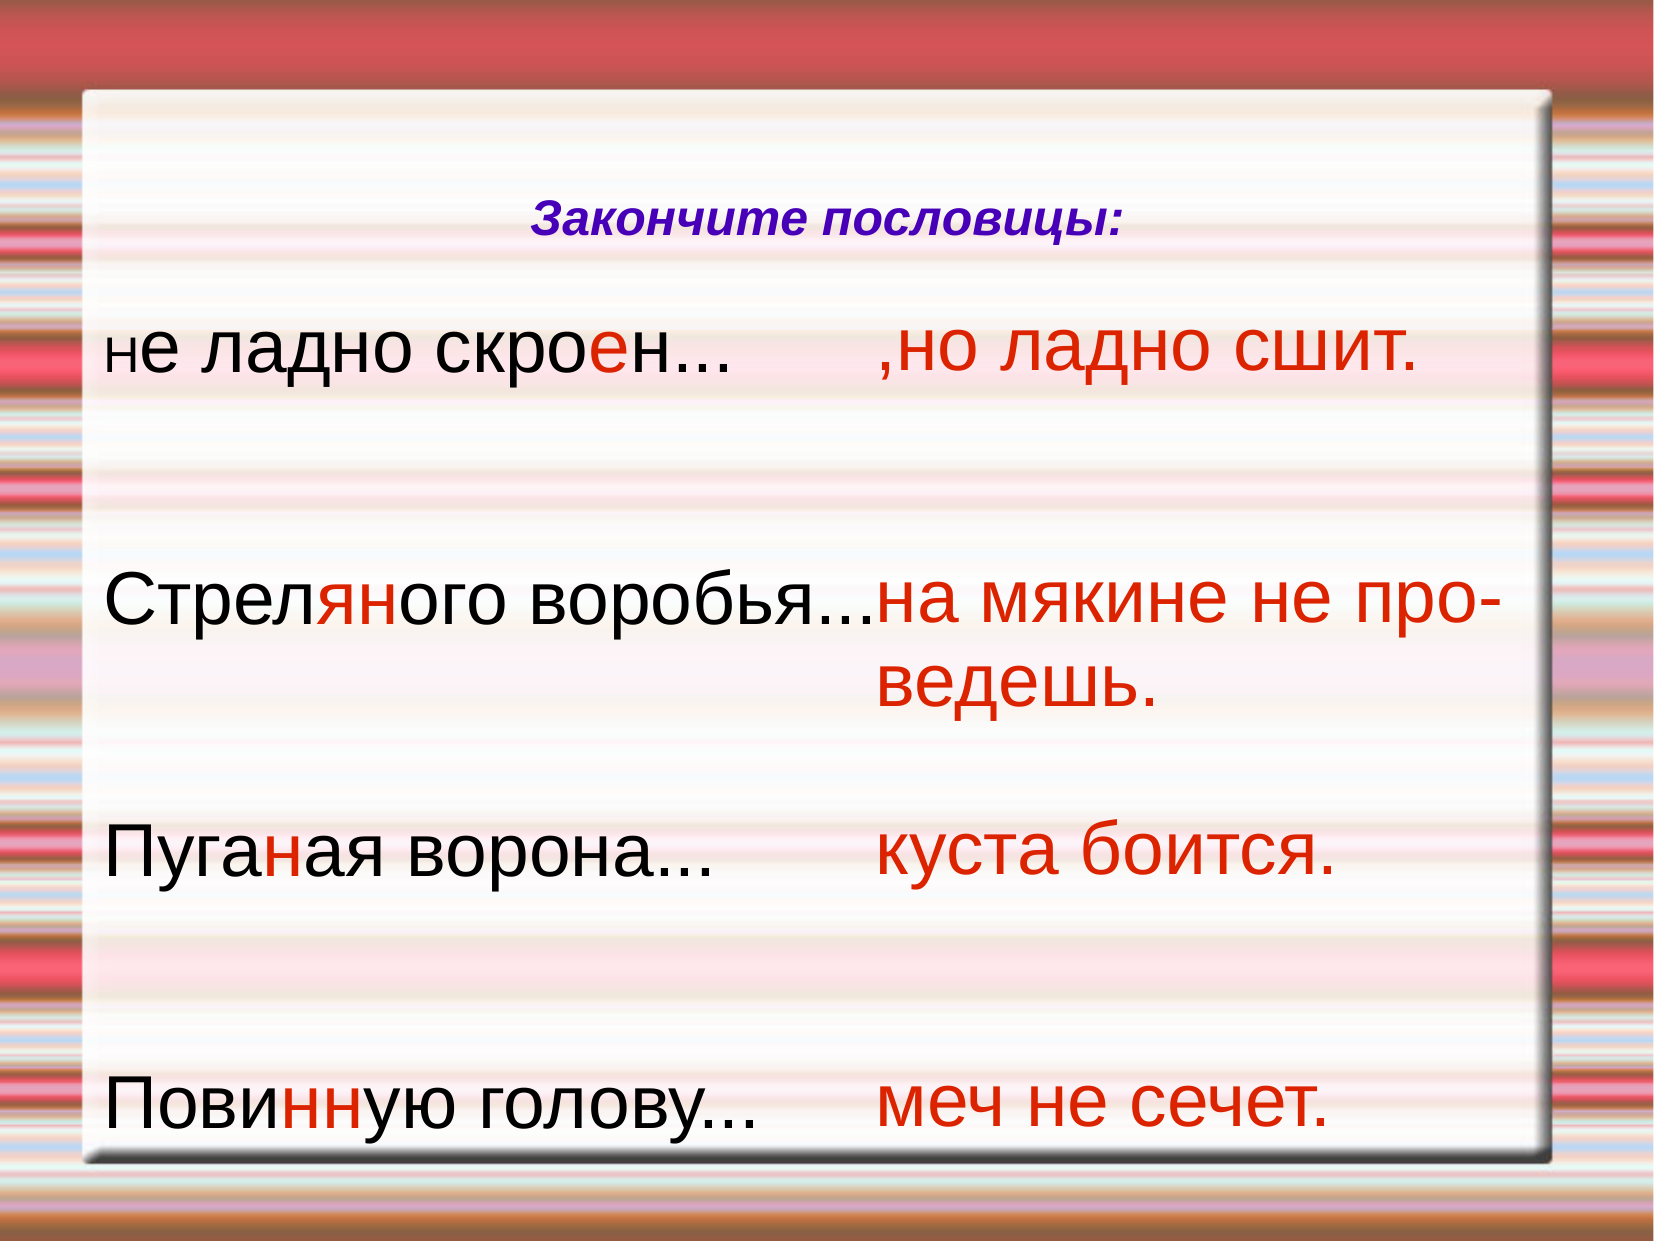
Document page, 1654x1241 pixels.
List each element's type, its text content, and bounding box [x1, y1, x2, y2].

text_box Не ладно скроен... Стреляного воробья... Пуганая ворона... Повинную голову... [88, 296, 861, 1152]
title Закончите пословицы: [121, 114, 1534, 296]
picture [0, 0, 1654, 1241]
text_box ,но ладно сшит. на мякине не про-ведешь. куста боится. меч не сечет. [861, 295, 1654, 1241]
